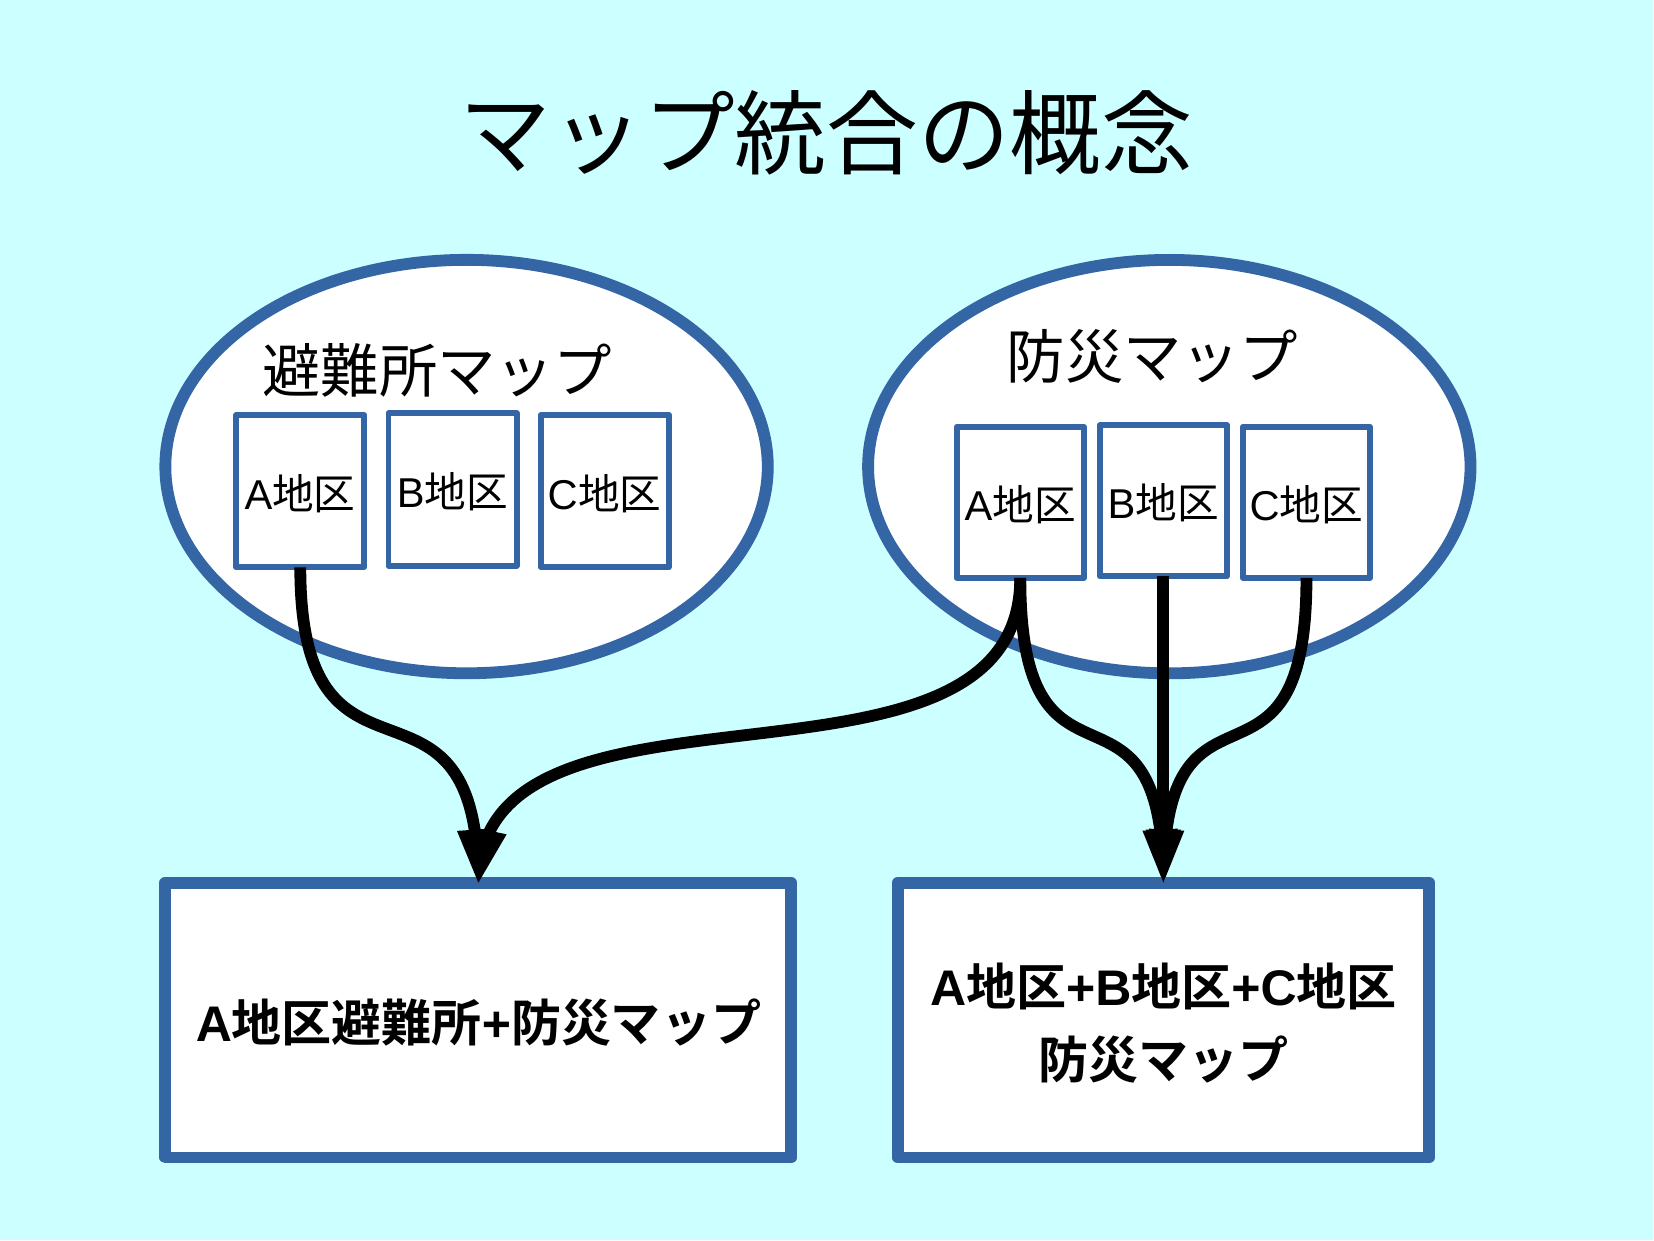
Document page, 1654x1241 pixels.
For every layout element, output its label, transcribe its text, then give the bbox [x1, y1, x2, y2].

text_box [307, 449, 768, 674]
text_box C地区 [1242, 426, 1371, 578]
text_box C地区 [540, 449, 669, 568]
text_box A地区避難所+防災マップ [165, 882, 792, 1158]
text_box 防災マップ [992, 304, 1371, 390]
title マップ統合の概念 [82, 23, 1571, 231]
text_box B地区 [388, 449, 517, 566]
text_box 避難所マップ [248, 317, 827, 449]
text_box A地区 [956, 426, 1084, 578]
text_box B地区 [1099, 425, 1227, 577]
text_box [1012, 632, 1018, 646]
text_box A地区 [236, 415, 365, 568]
text_box [868, 259, 1471, 674]
text_box [165, 324, 300, 639]
text_box [258, 259, 675, 317]
text_box A地区+B地区+C地区 防災マップ [897, 882, 1430, 1158]
